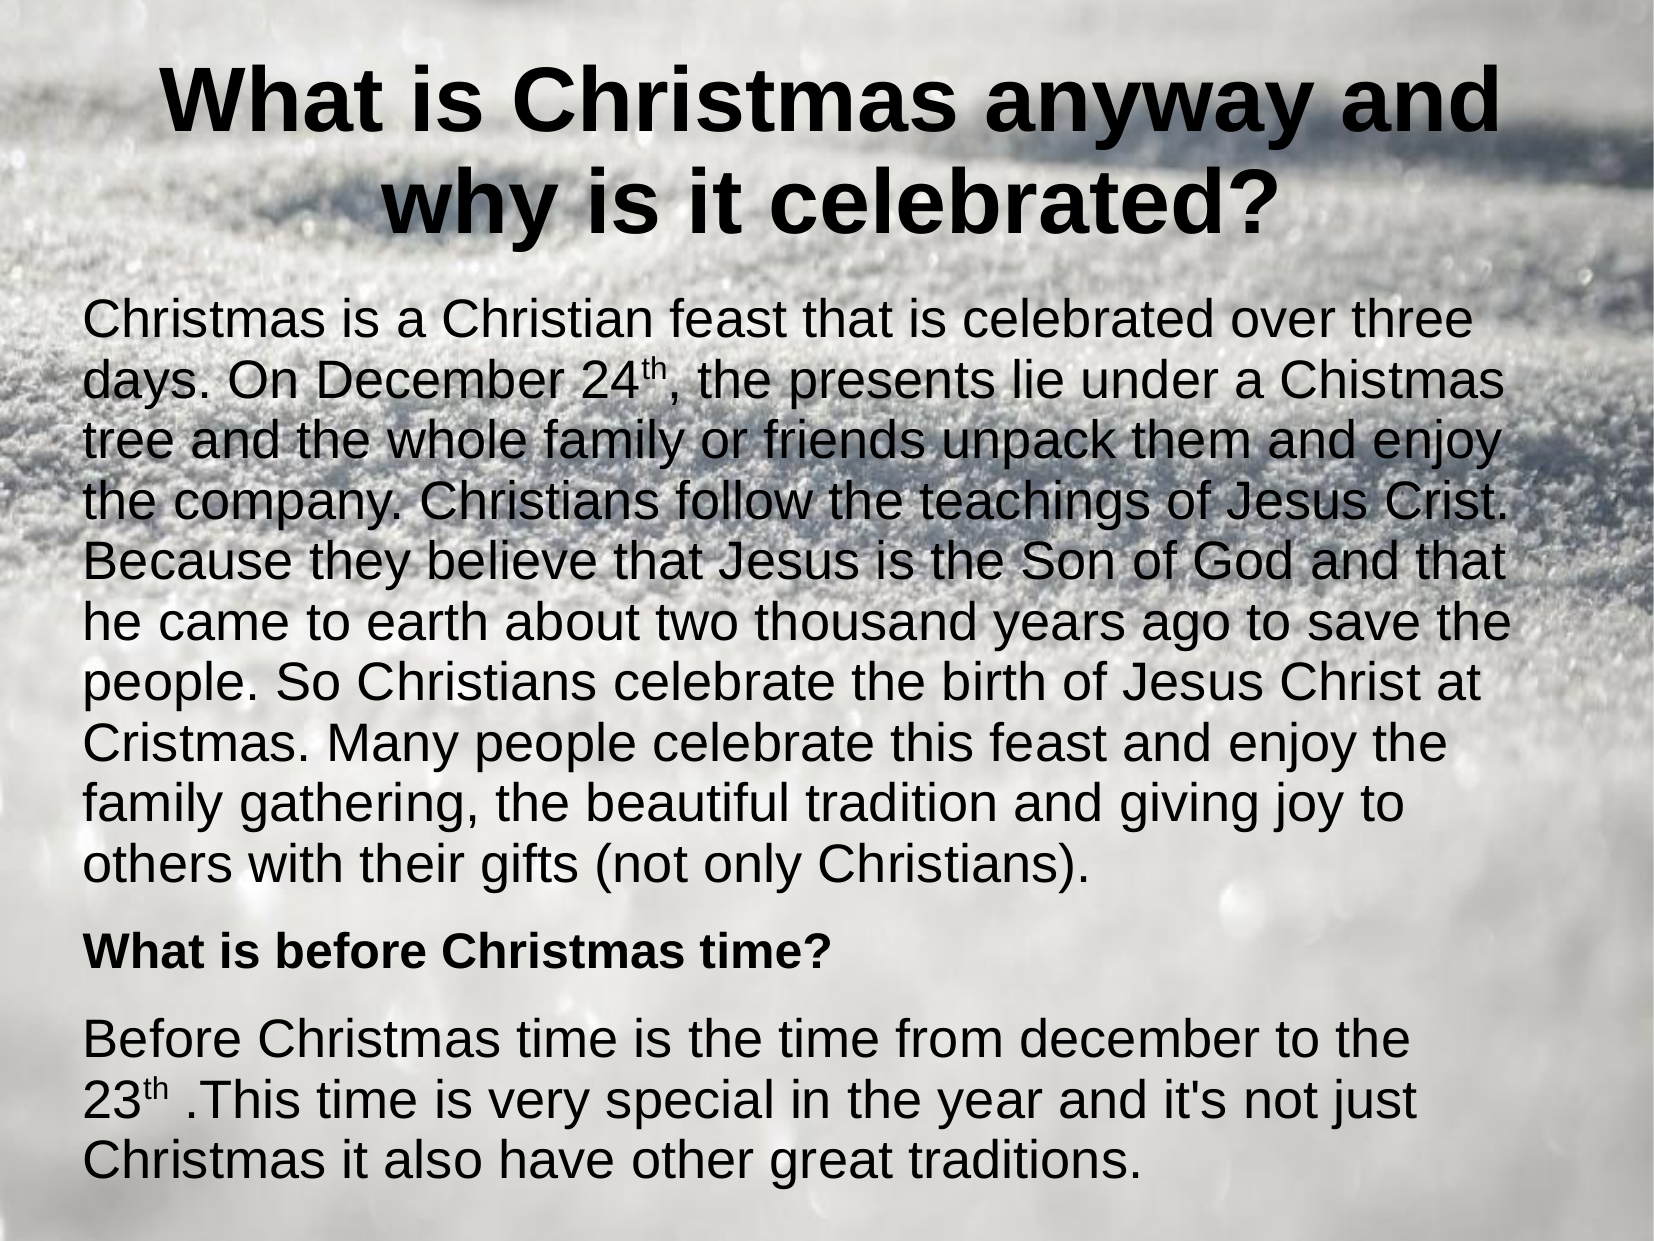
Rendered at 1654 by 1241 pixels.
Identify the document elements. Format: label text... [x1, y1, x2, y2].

title What is Christmas anyway and why is it celebrated? [70, 47, 1560, 255]
picture [0, 0, 1654, 1241]
list Christmas is a Christian feast that is celebrated over three days. On December 24th, the presents lie under a Chistmas tree and the whole family or friends unpack them and enjoy the company. Christians follow the teachings of Jesus Crist. Because they believe that Jesus is the Son of God and that he came to earth about two thousand years ago to save the people. So Christians celebrate the birth of Jesus Christ at Cristmas. Many people celebrate this feast and enjoy the family gathering, the beautiful tradition and giving joy to others with their gifts (not only Christians). What is before Christmas time? Before Christmas time is the time from december to the 23th .This time is very special in the year and it's not just Christmas it also have other great traditions. [82, 288, 1571, 1241]
